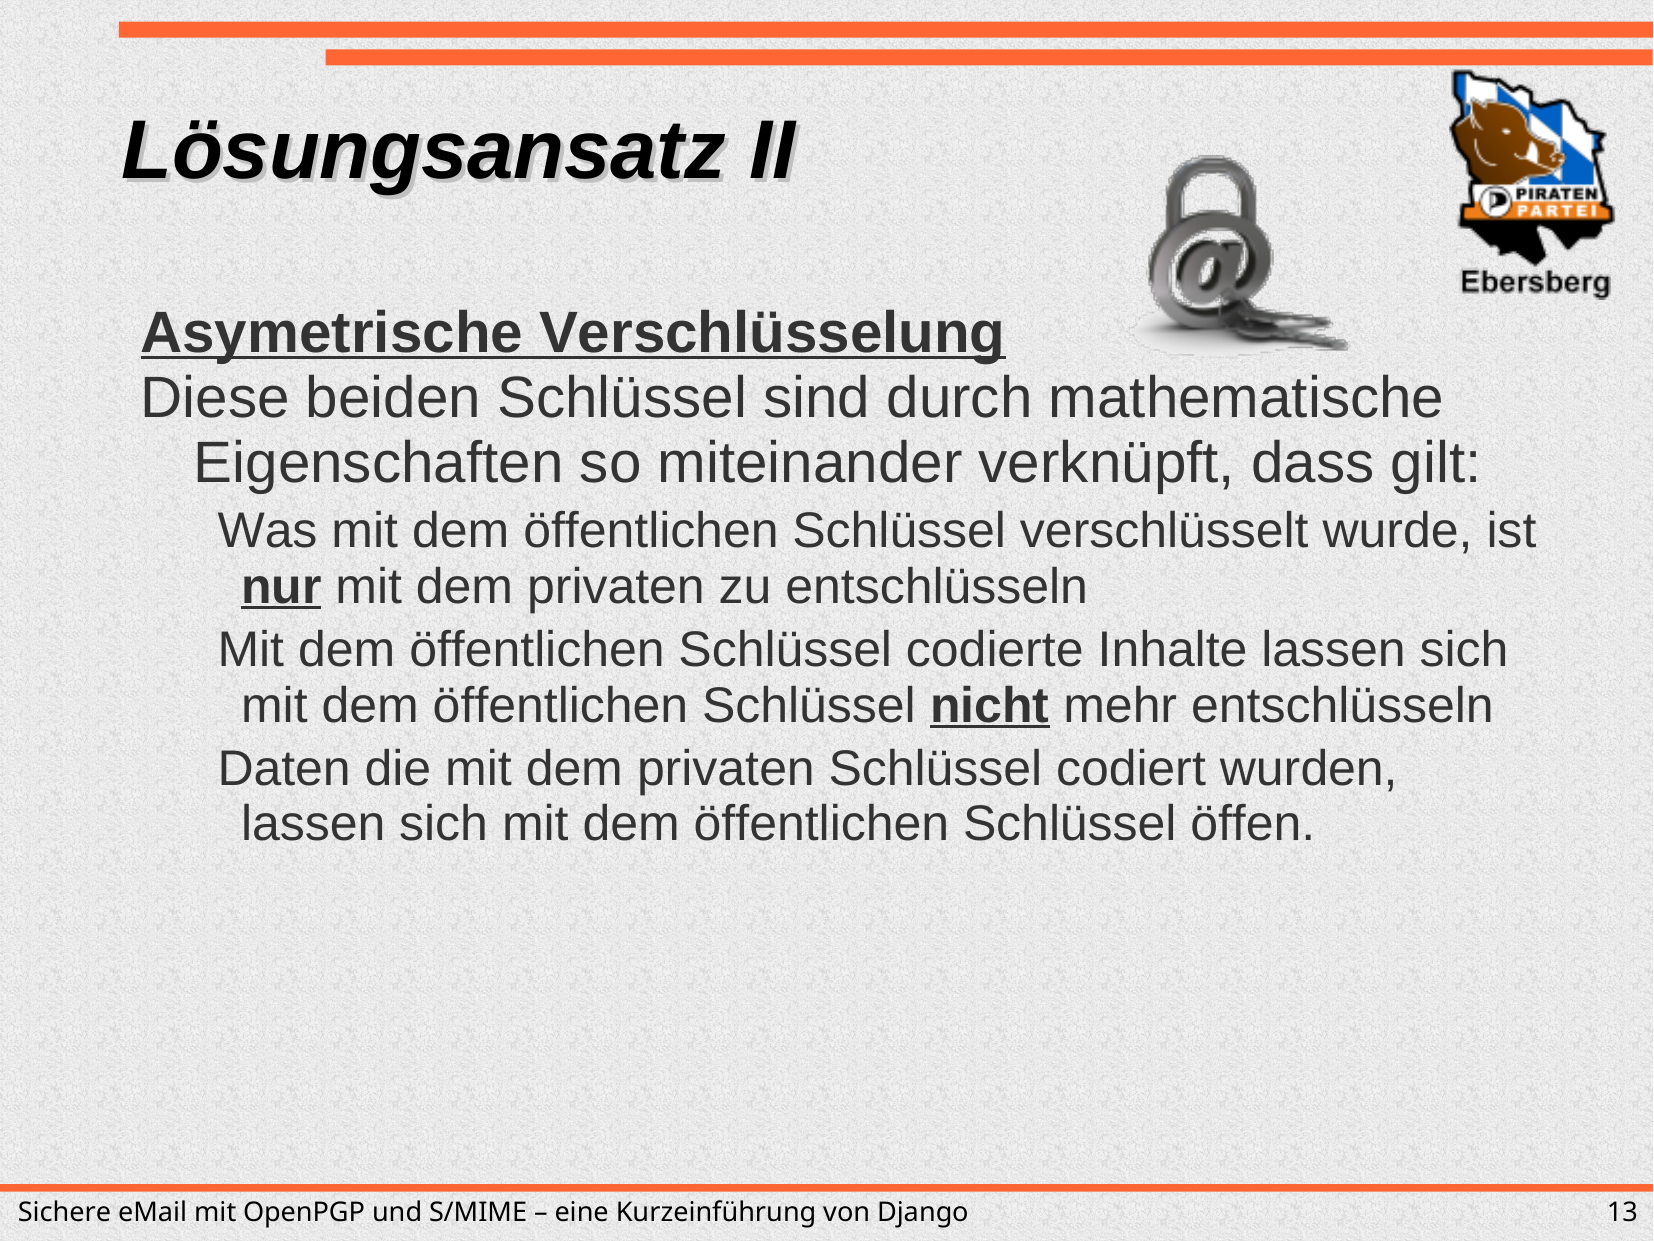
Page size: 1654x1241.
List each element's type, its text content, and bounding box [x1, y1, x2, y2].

title Lösungsansatz II [121, 46, 1534, 254]
picture [0, 0, 1654, 1241]
list Asymetrische Verschlüsselung Diese beiden Schlüssel sind durch mathematische Eigenschaften so miteinander verknüpft, dass gilt: Was mit dem öffentlichen Schlüssel verschlüsselt wurde, ist nur mit dem privaten zu entschlüsseln Mit dem öffentlichen Schlüssel codierte Inhalte lassen sich mit dem öffentlichen Schlüssel nicht mehr entschlüsseln Daten die mit dem privaten Schlüssel codiert wurden, lassen sich mit dem öffentlichen Schlüssel öffen. [123, 300, 1538, 1192]
